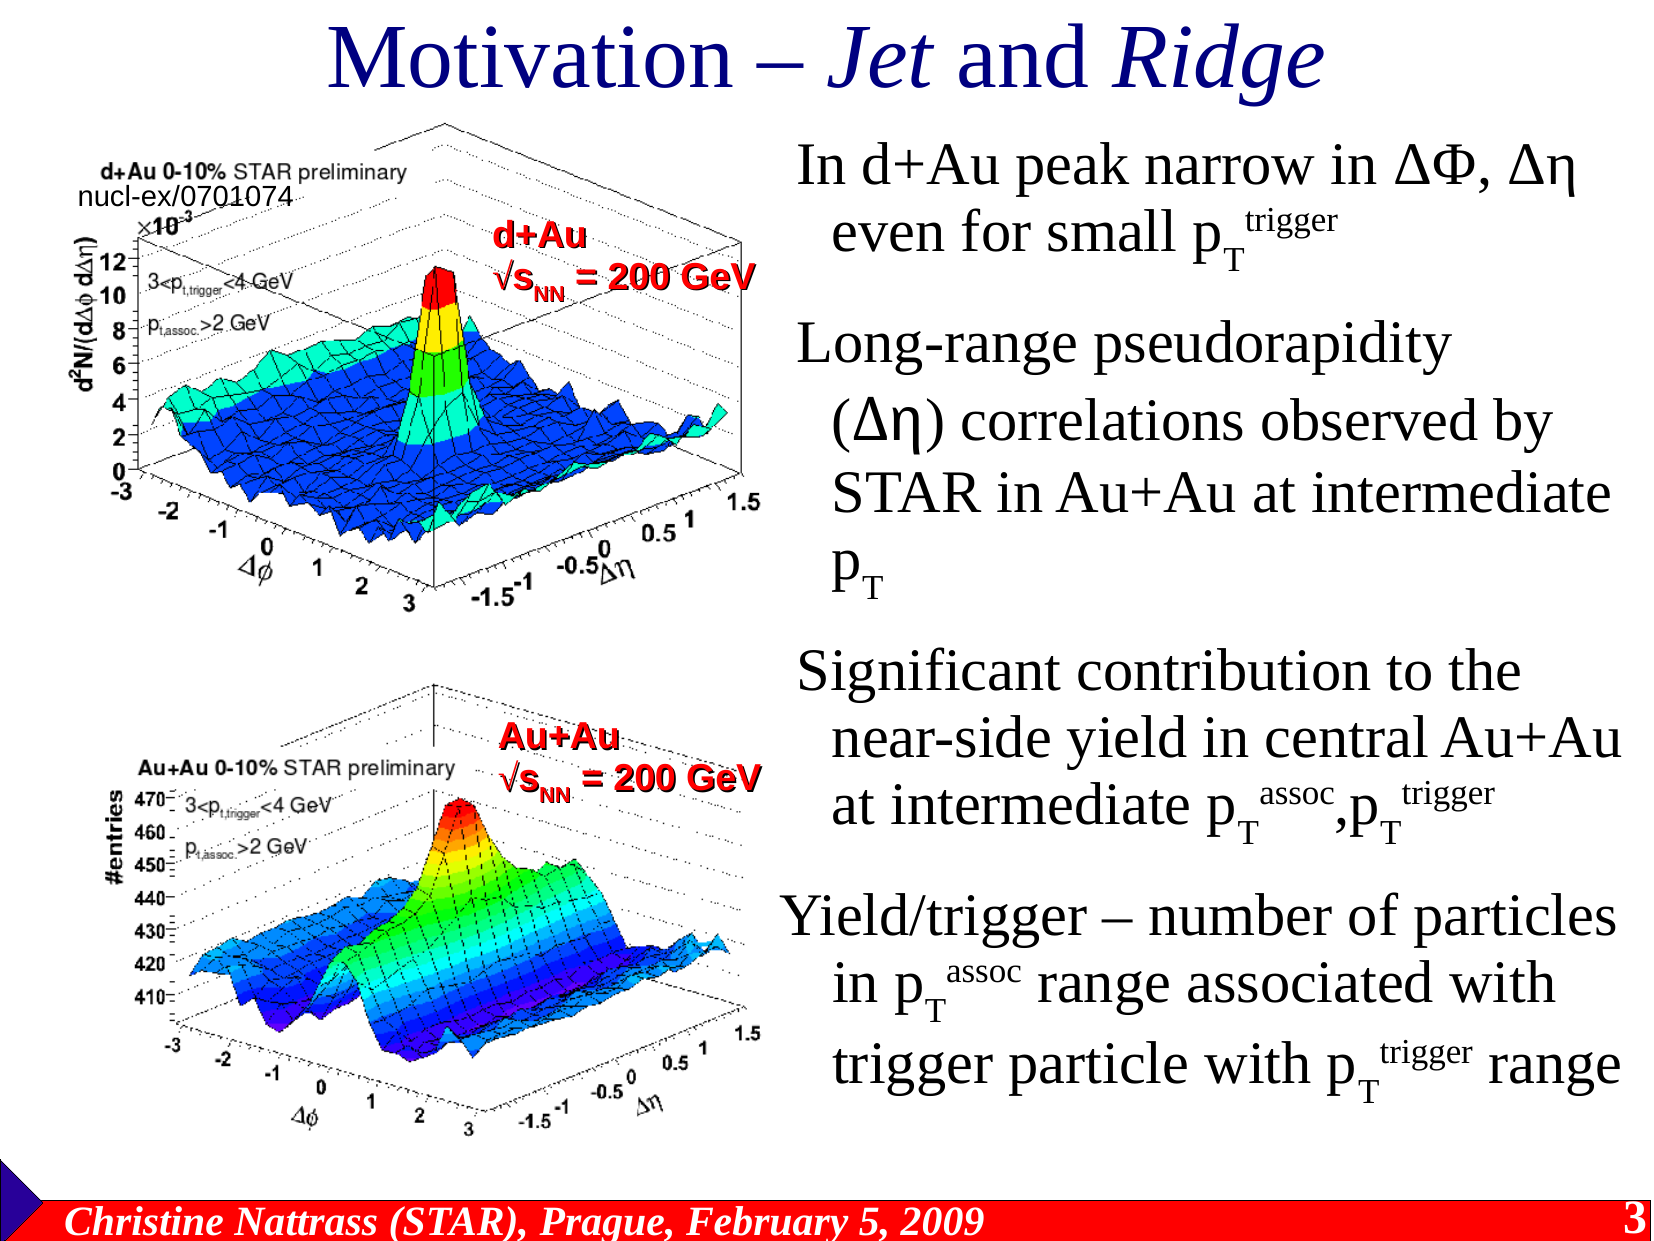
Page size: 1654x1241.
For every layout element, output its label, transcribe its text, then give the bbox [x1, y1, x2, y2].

list In d+Au peak narrow in ΔΦ, Δη even for small pTtrigger Long-range pseudorapidity (Δη) correlations observed by STAR in Au+Au at intermediate pT Significant contribution to the near-side yield in central Au+Au at intermediate pTassoc,pTtrigger Yield/trigger – number of particles in pTassoc range associated with trigger particle with pTtrigger range [762, 130, 1642, 1169]
picture [67, 108, 780, 1168]
text_box Au+Au √sNN = 200 GeV [483, 707, 788, 766]
picture [737, 265, 748, 282]
picture [642, 770, 648, 786]
picture [637, 268, 642, 285]
text_box d+Au √sNN = 200 GeV [477, 205, 774, 265]
picture [510, 774, 514, 786]
picture [663, 770, 668, 786]
text_box 3 [1549, 1183, 1654, 1241]
picture [743, 766, 754, 784]
title Motivation – Jet and Ridge [76, 0, 1577, 113]
text_box nucl-ex/0701074 [62, 176, 636, 227]
picture [657, 268, 663, 285]
